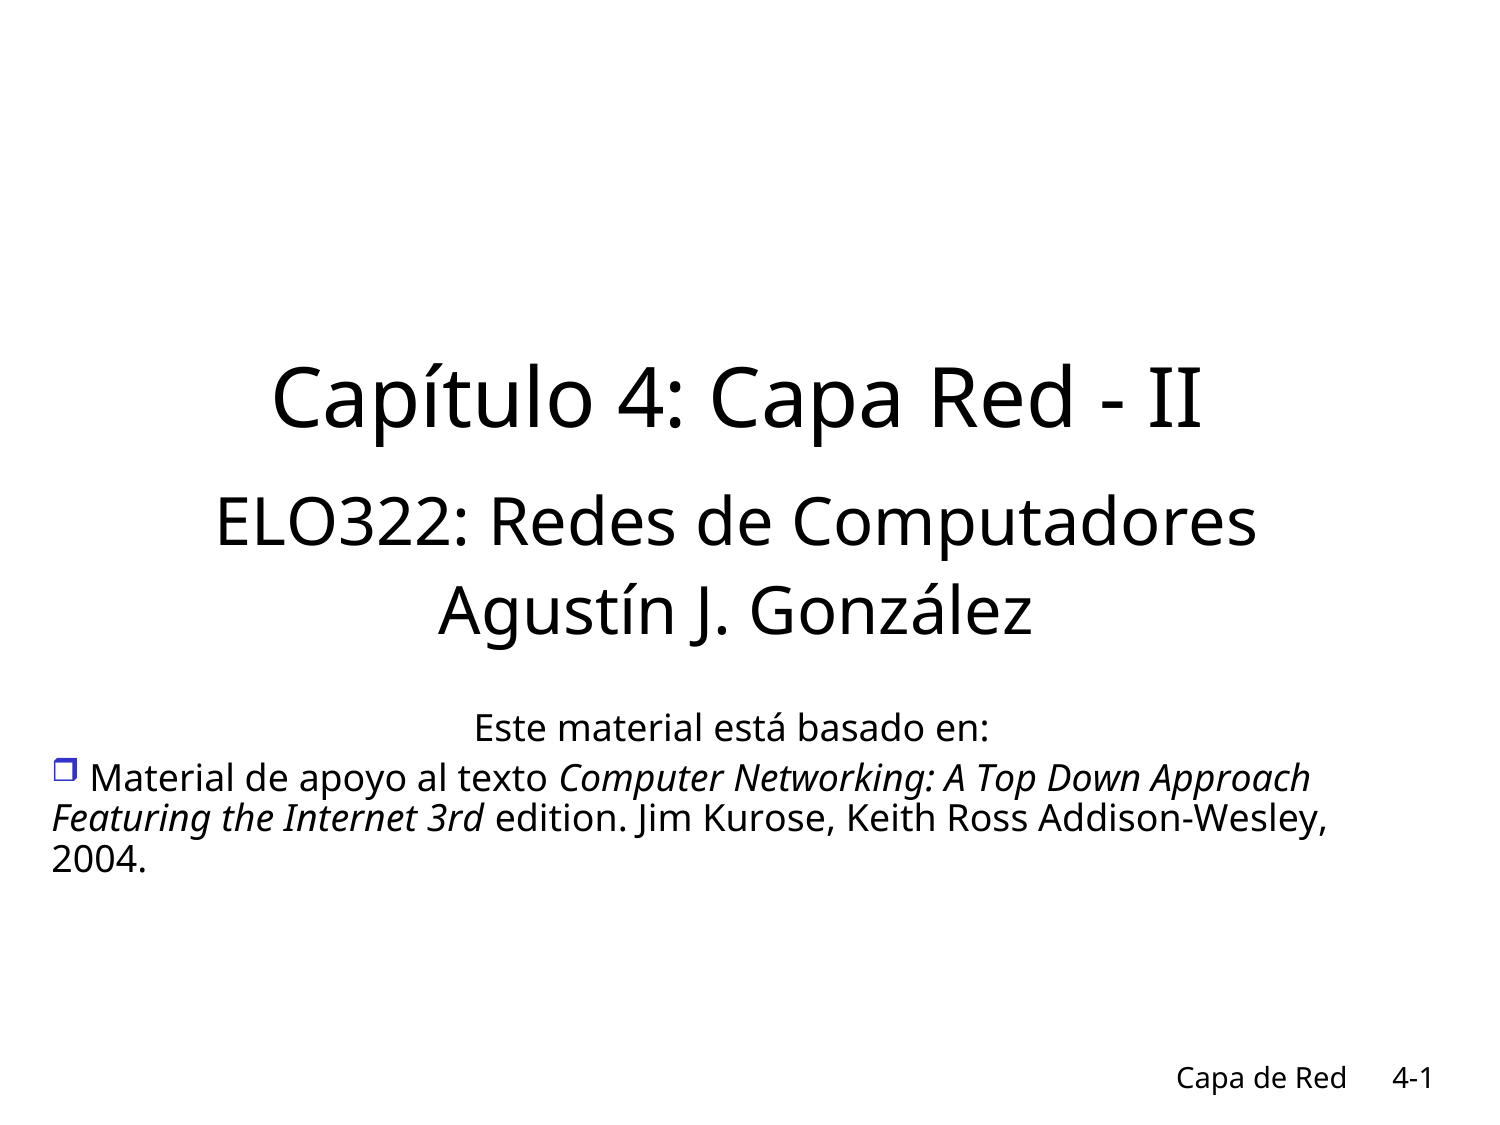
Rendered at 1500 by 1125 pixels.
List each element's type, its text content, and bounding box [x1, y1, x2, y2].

title Capítulo 4: Capa Red - II [99, 274, 1375, 479]
subtitle ELO322: Redes de Computadores Agustín J. González Este material está basado en: Material de apoyo al texto Computer Networking: A Top Down Approach Featuring the Internet 3rd edition. Jim Kurose, Keith Ross Addison-Wesley, 2004. [36, 479, 1437, 1038]
